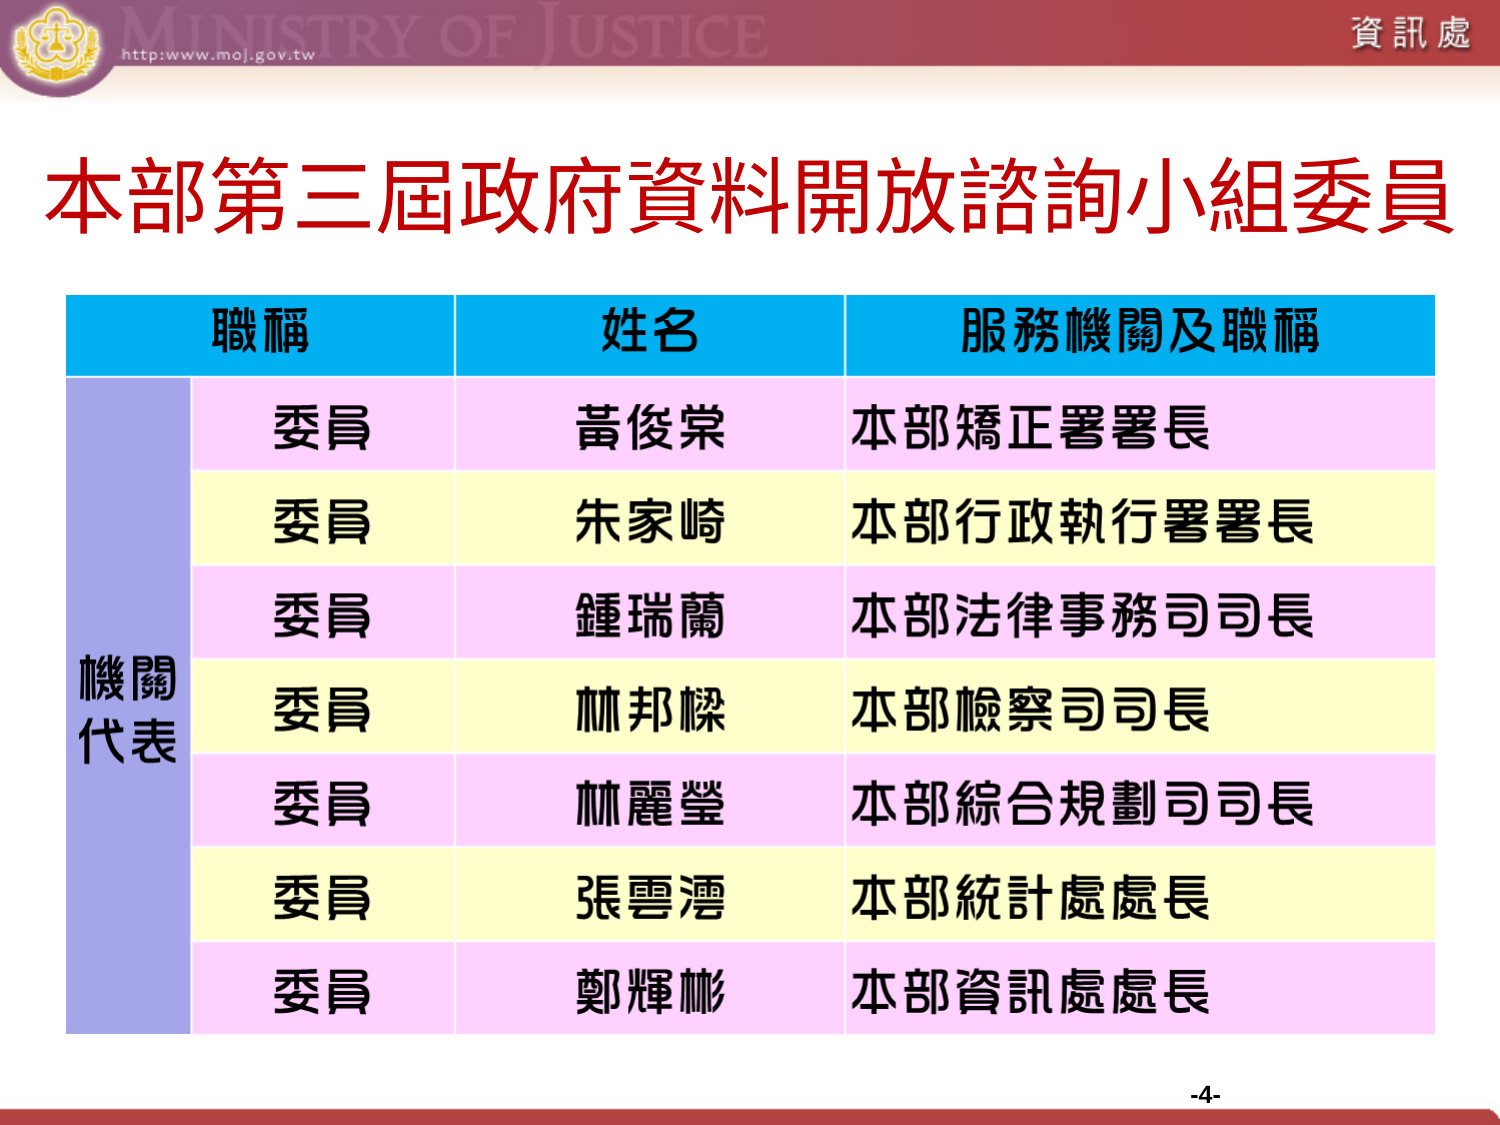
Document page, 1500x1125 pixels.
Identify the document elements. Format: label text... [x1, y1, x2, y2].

picture [64, 280, 1437, 1051]
text_box -4- [1175, 1070, 1488, 1109]
title 本部第三屆政府資料開放諮詢小組委員 [17, 101, 1483, 291]
